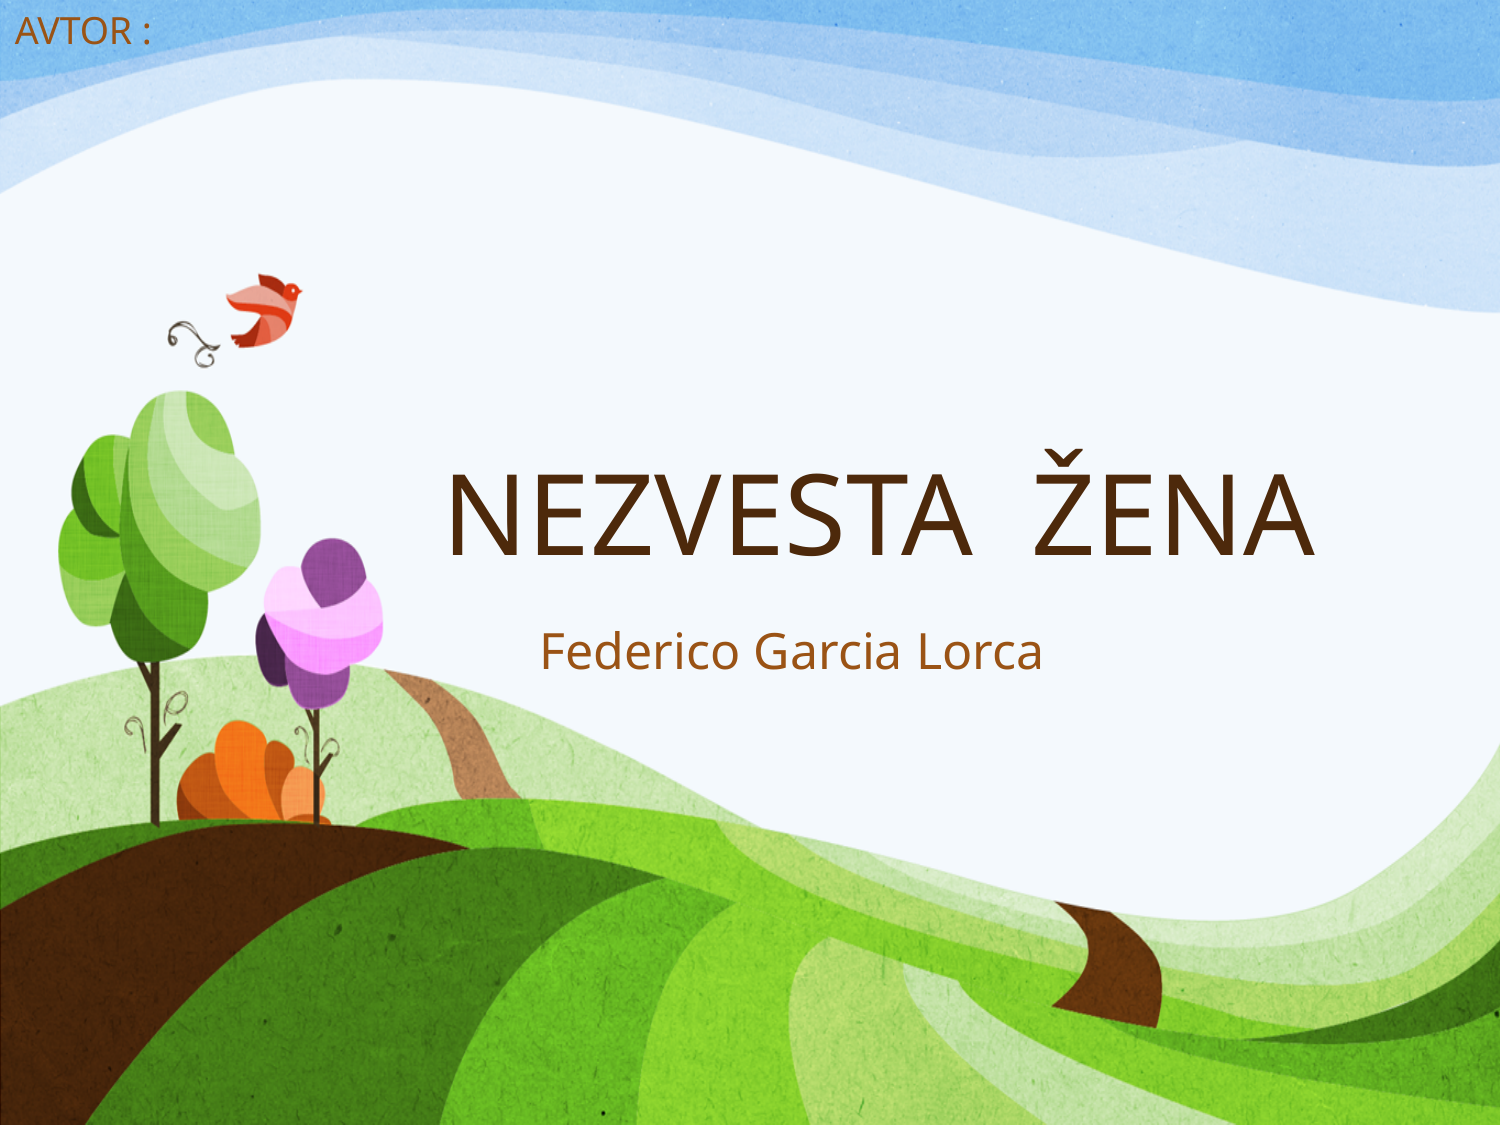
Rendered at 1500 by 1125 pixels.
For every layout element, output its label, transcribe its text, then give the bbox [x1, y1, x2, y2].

picture [0, 0, 1500, 1125]
text_box AVTOR : [0, 0, 609, 60]
title NEZVESTA ŽENA [419, 255, 1369, 588]
subtitle Federico Garcia Lorca [524, 612, 1369, 763]
